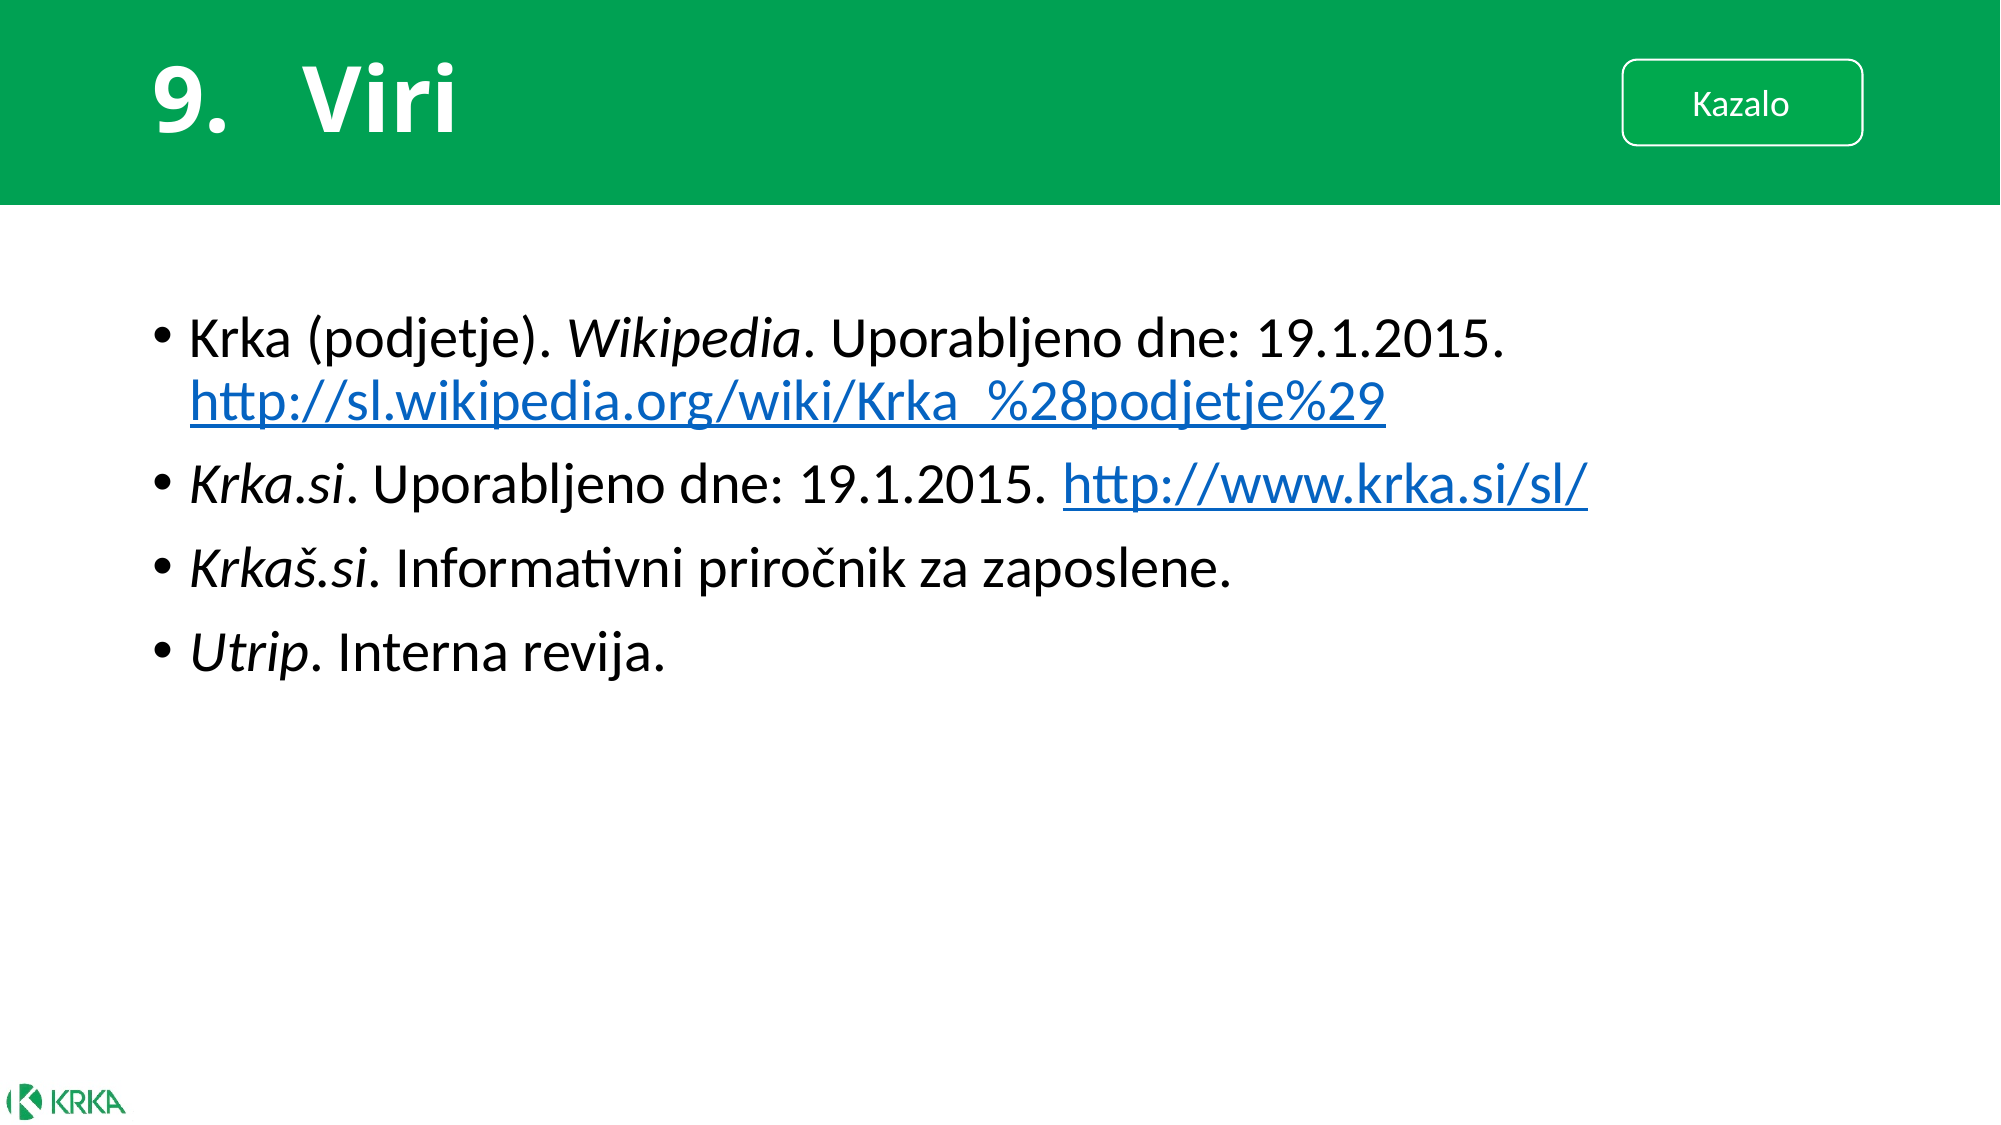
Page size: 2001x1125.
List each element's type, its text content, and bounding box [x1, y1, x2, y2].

picture [0, 1080, 134, 1125]
list Krka (podjetje). Wikipedia. Uporabljeno dne: 19.1.2015. http://sl.wikipedia.org/wiki/Krka_%28podjetje%29 Krka.si. Uporabljeno dne: 19.1.2015. http://www.krka.si/sl/ Krkaš.si. Informativni priročnik za zaposlene. Utrip. Interna revija. [137, 299, 1863, 1014]
title 9. Viri [137, 0, 2000, 205]
